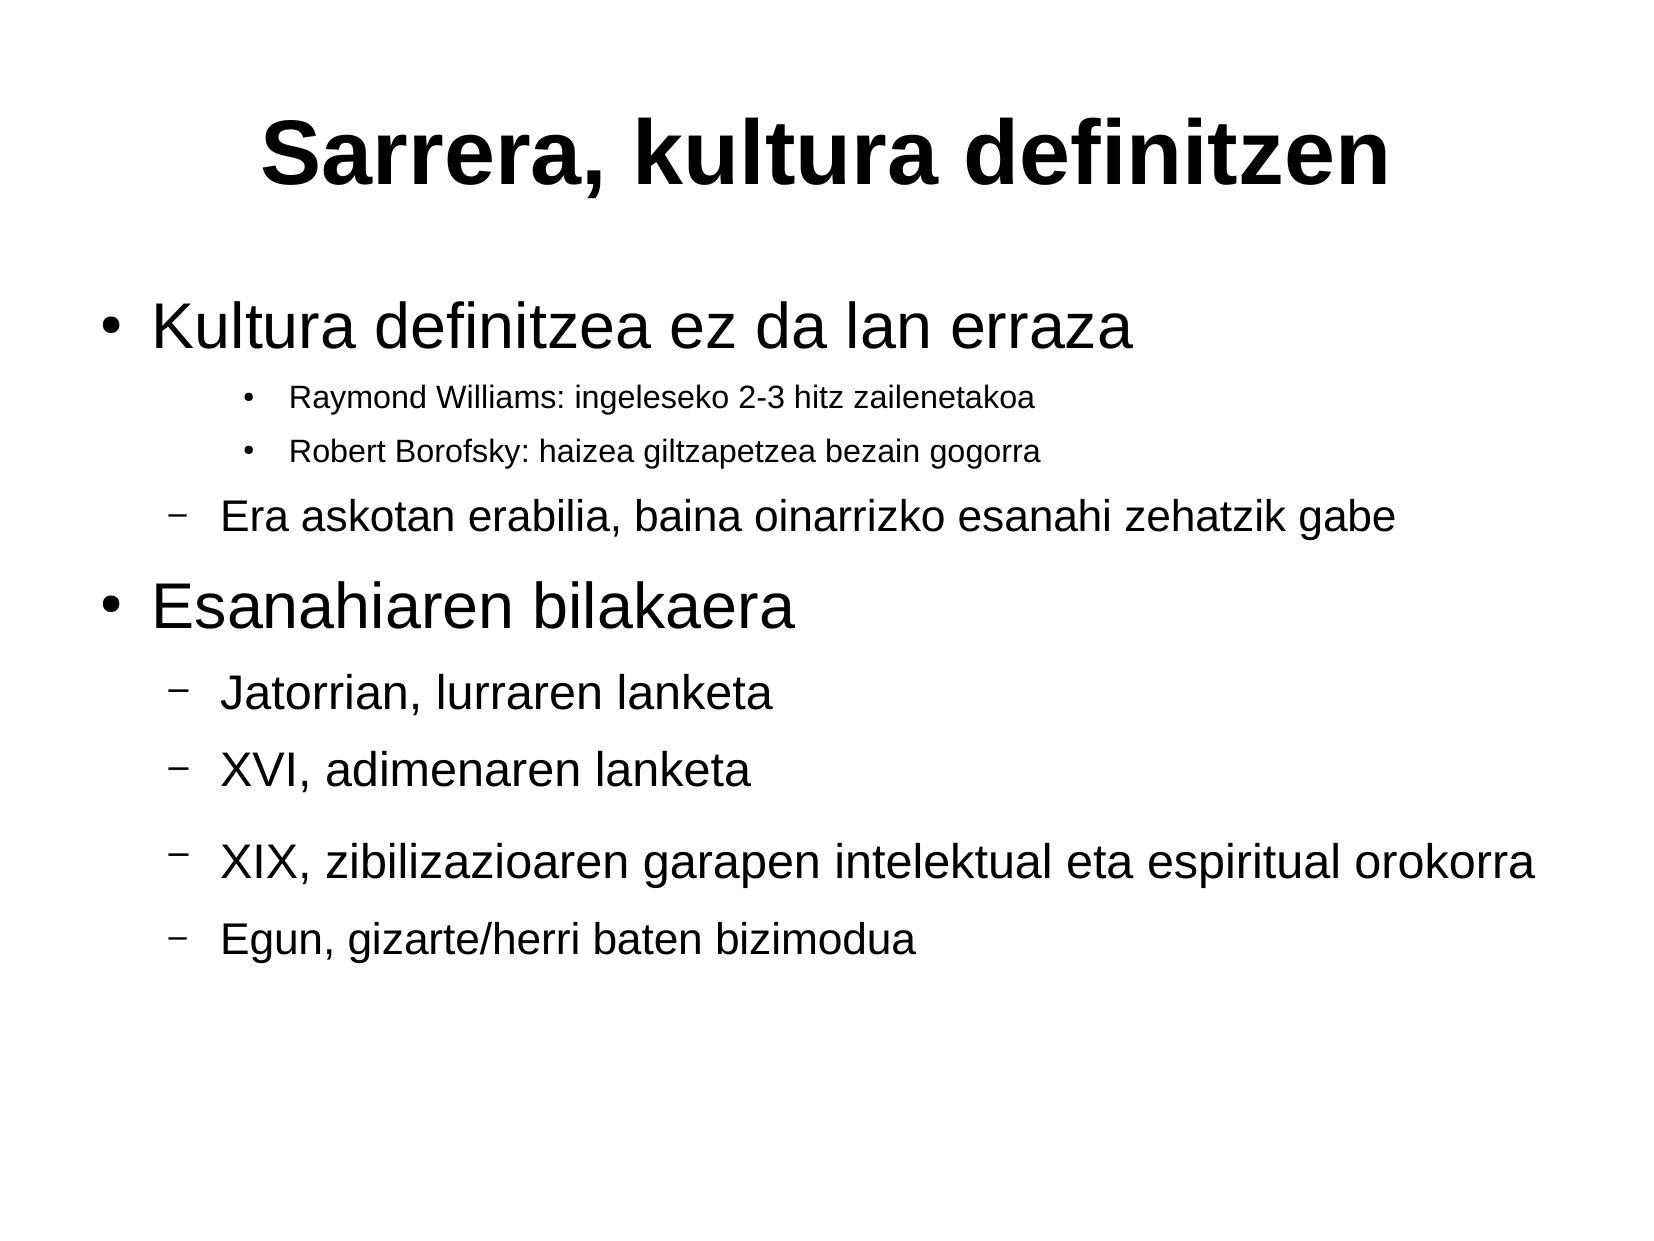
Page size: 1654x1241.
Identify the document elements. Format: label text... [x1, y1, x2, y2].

list Kultura definitzea ez da lan erraza Raymond Williams: ingeleseko 2-3 hitz zailenetakoa Robert Borofsky: haizea giltzapetzea bezain gogorra Era askotan erabilia, baina oinarrizko esanahi zehatzik gabe Esanahiaren bilakaera Jatorrian, lurraren lanketa XVI, adimenaren lanketa XIX, zibilizazioaren garapen intelektual eta espiritual orokorra Egun, gizarte/herri baten bizimodua [82, 290, 1571, 1010]
title Sarrera, kultura definitzen [82, 49, 1571, 257]
